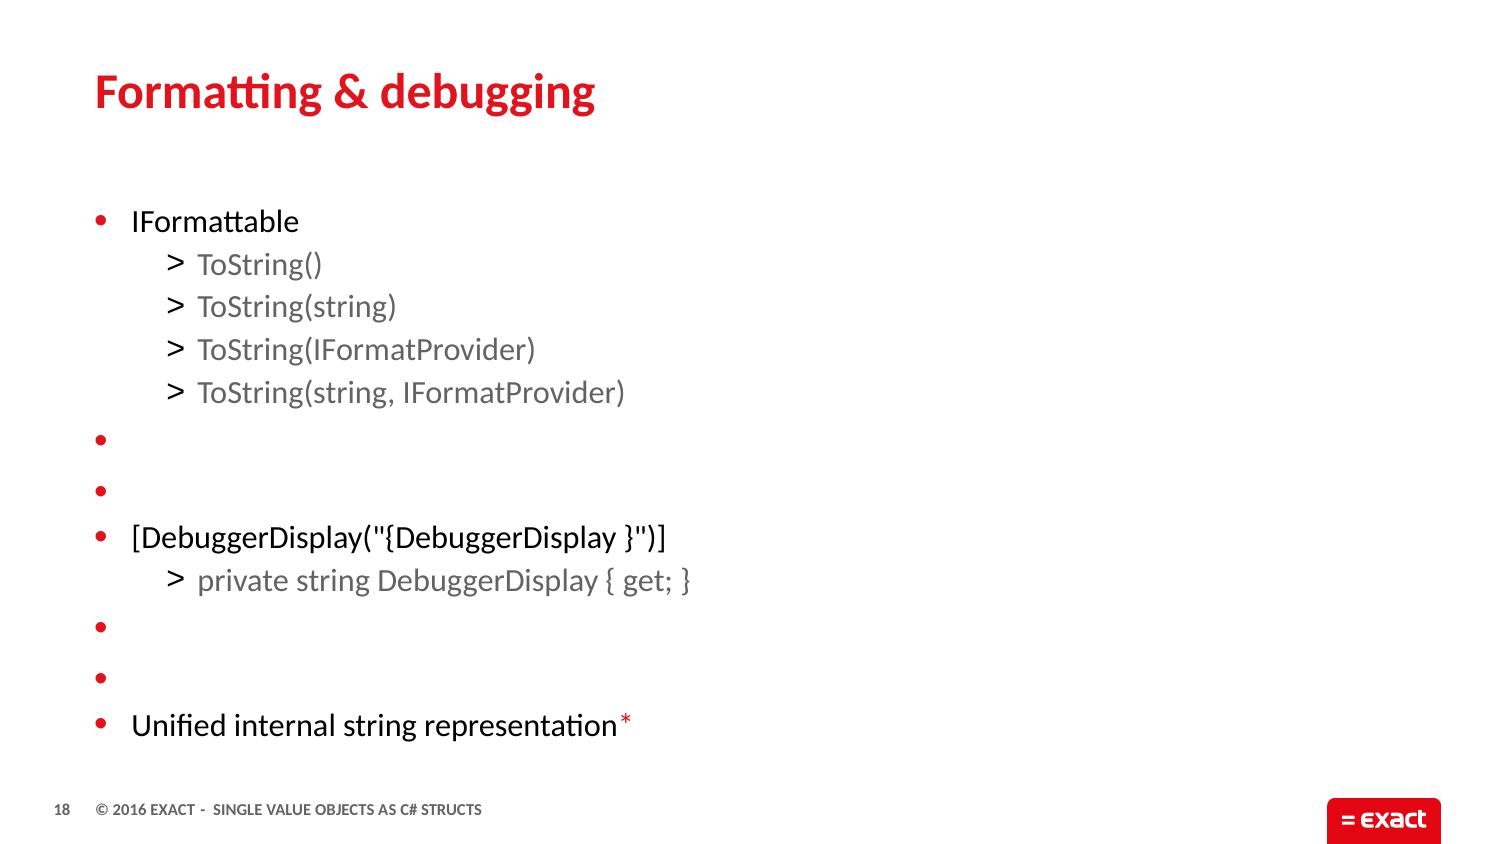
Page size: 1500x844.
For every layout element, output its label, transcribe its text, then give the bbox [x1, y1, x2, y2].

list IFormattable ToString() ToString(string) ToString(IFormatProvider) ToString(string, IFormatProvider) [DebuggerDisplay("{DebuggerDisplay }")] private string DebuggerDisplay { get; } Unified internal string representation* [79, 196, 1421, 754]
text_box [38, 786, 96, 832]
title Formatting & debugging [79, 62, 1421, 128]
text_box - Single Value Objects as C# structs [185, 786, 826, 832]
